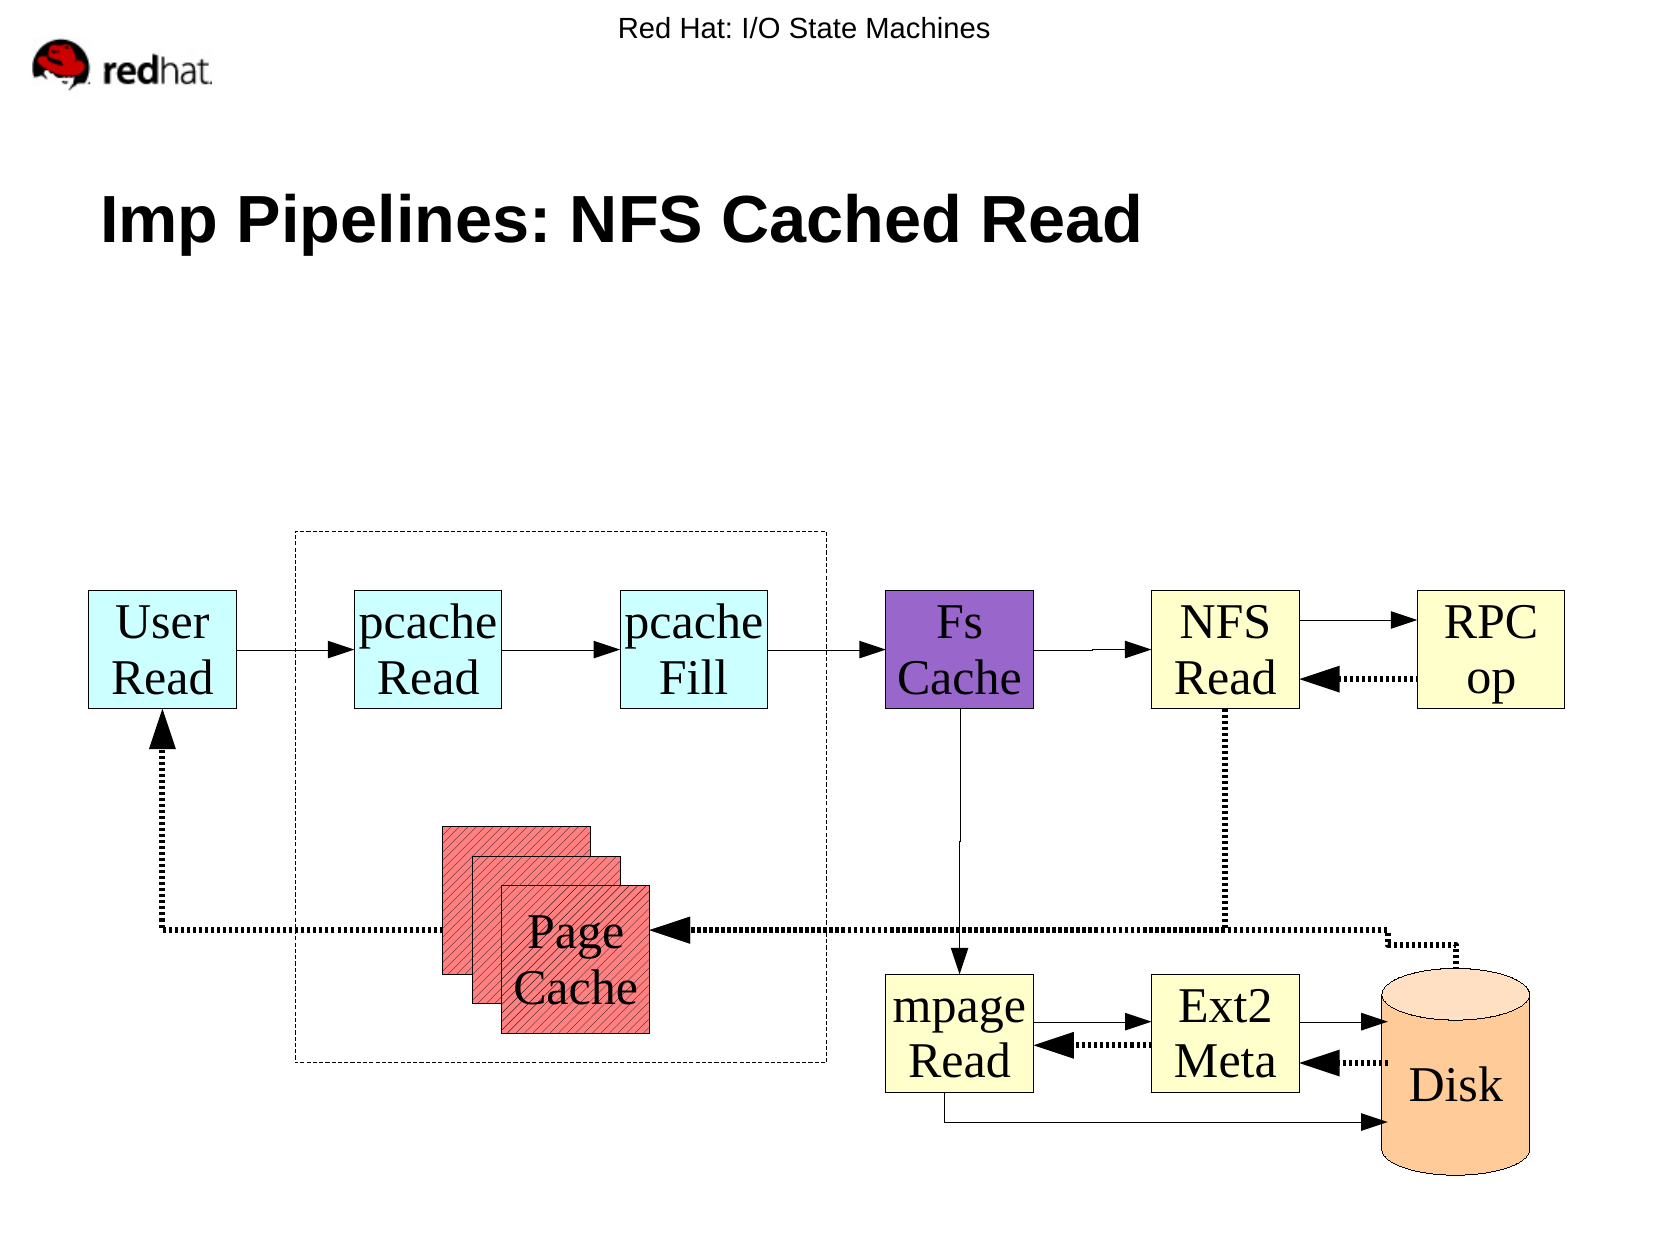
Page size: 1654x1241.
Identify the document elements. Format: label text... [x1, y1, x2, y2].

text_box mpage Read [885, 974, 1034, 1093]
text_box pcache Read [354, 590, 502, 709]
text_box Fs Cache [885, 590, 1034, 709]
text_box RPC op [1417, 590, 1565, 709]
title Imp Pipelines: NFS Cached Read [100, 164, 1506, 275]
text_box Disk [1381, 996, 1530, 1176]
text_box pcache Fill [620, 590, 768, 709]
picture [31, 37, 212, 98]
text_box Ext2 Meta [1151, 974, 1300, 1093]
text_box [442, 826, 621, 1004]
text_box User Read [88, 590, 237, 709]
text_box NFS Read [1151, 590, 1300, 709]
text_box Page Cache [501, 885, 650, 1034]
